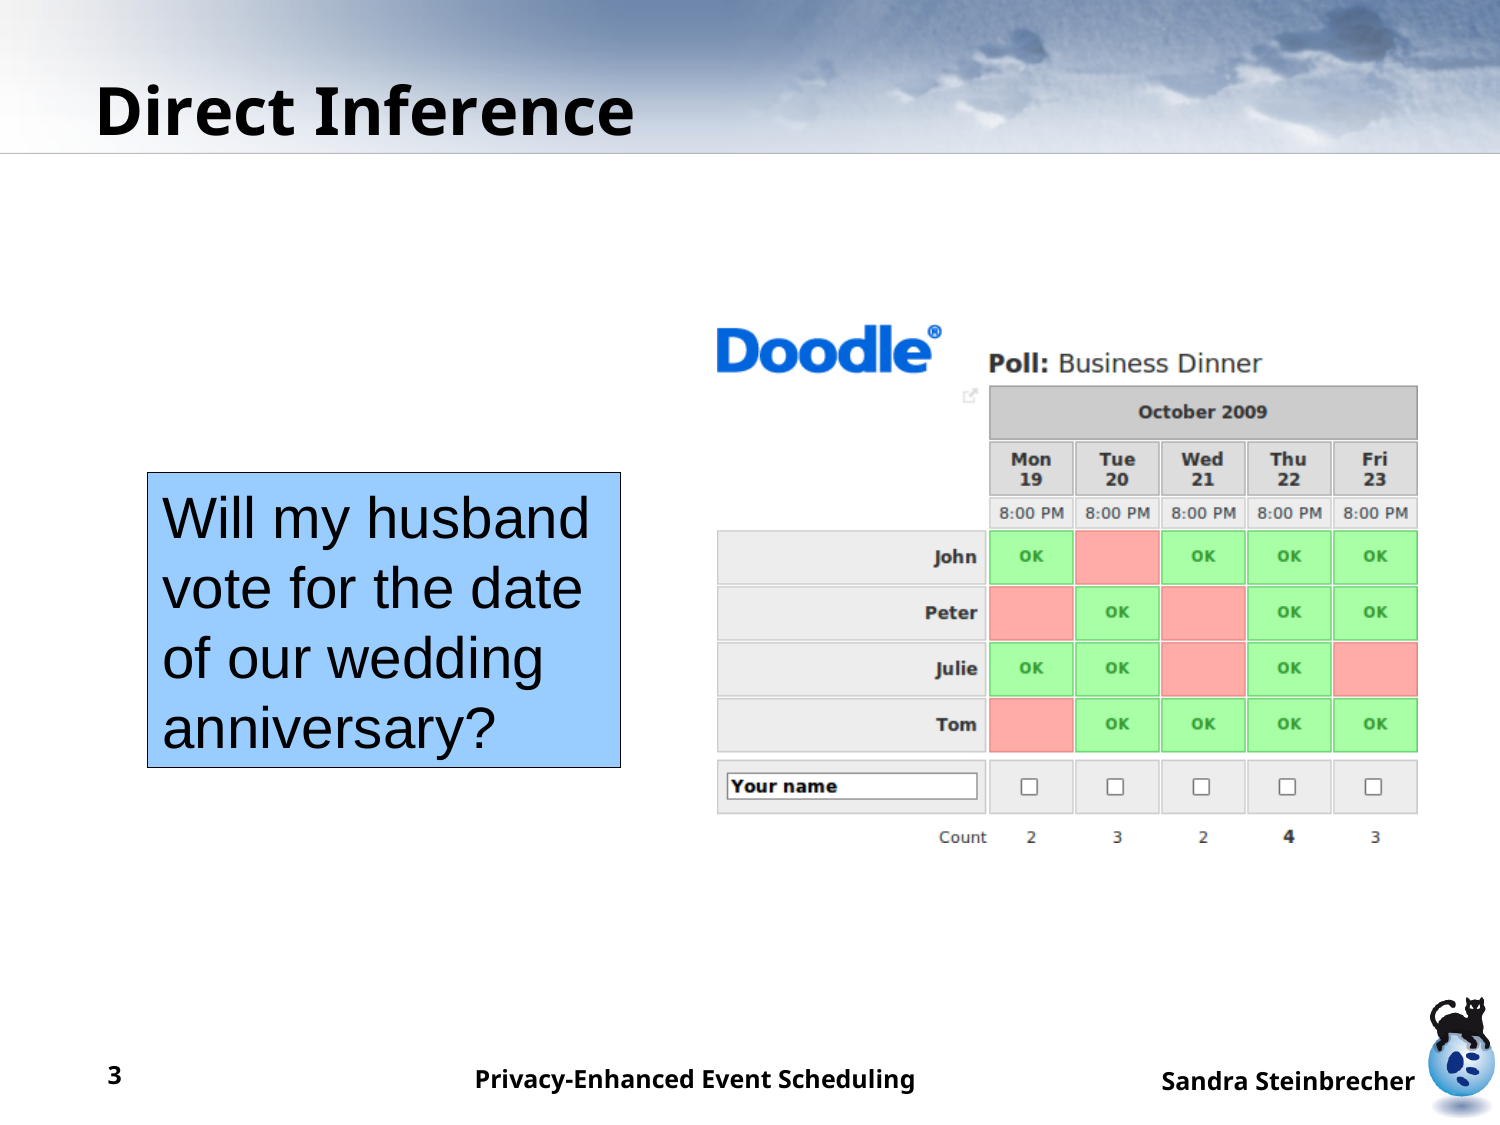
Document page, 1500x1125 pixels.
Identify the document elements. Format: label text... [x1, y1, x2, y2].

picture [0, 0, 1500, 198]
picture [717, 324, 1418, 843]
title Direct Inference [94, 21, 1388, 197]
picture [1437, 987, 1500, 1125]
text_box Will my husband vote for the date of our wedding anniversary? [147, 472, 621, 768]
